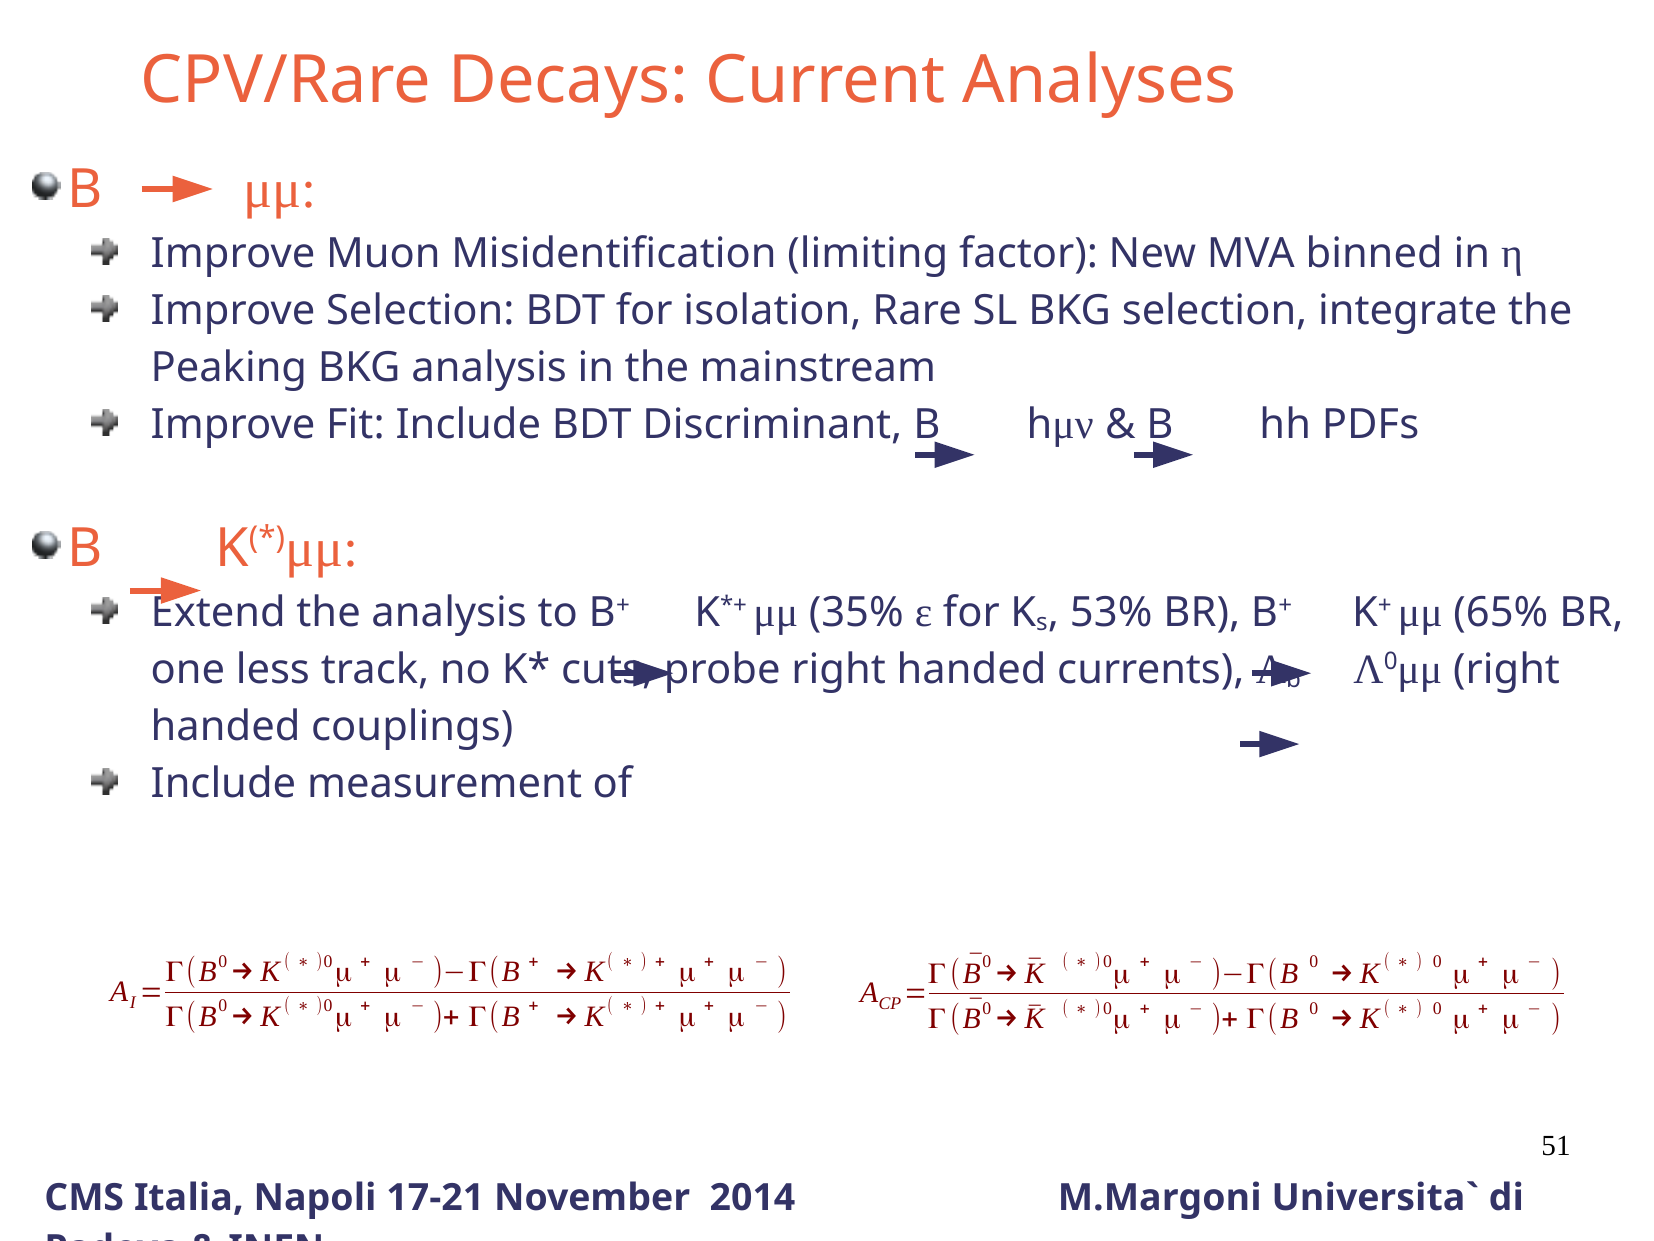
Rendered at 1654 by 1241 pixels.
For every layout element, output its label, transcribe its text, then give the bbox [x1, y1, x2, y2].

text_box CMS Italia, Napoli 17-21 November 2014 M.Margoni Universita` di Padova & INFN [29, 1163, 1625, 1237]
text_box CPV/Rare Decays: Current Analyses [17, 23, 1654, 141]
text_box B μμ: Improve Muon Misidentification (limiting factor): New MVA binned in η Improve Selection: BDT for isolation, Rare SL BKG selection, integrate the Peaking BKG analysis in the mainstream Improve Fit: Include BDT Discriminant, B hμν & B hh PDFs B K(*)μμ: Extend the analysis to B+ K*+ μμ (35% ε for Ks, 53% BR), B+ K+ μμ (65% BR, one less track, no K* cuts, probe right handed currents), Λb Λ0μμ (right handed couplings) Include measurement of [17, 141, 1654, 987]
chart [100, 950, 799, 1035]
chart [850, 951, 1573, 1037]
